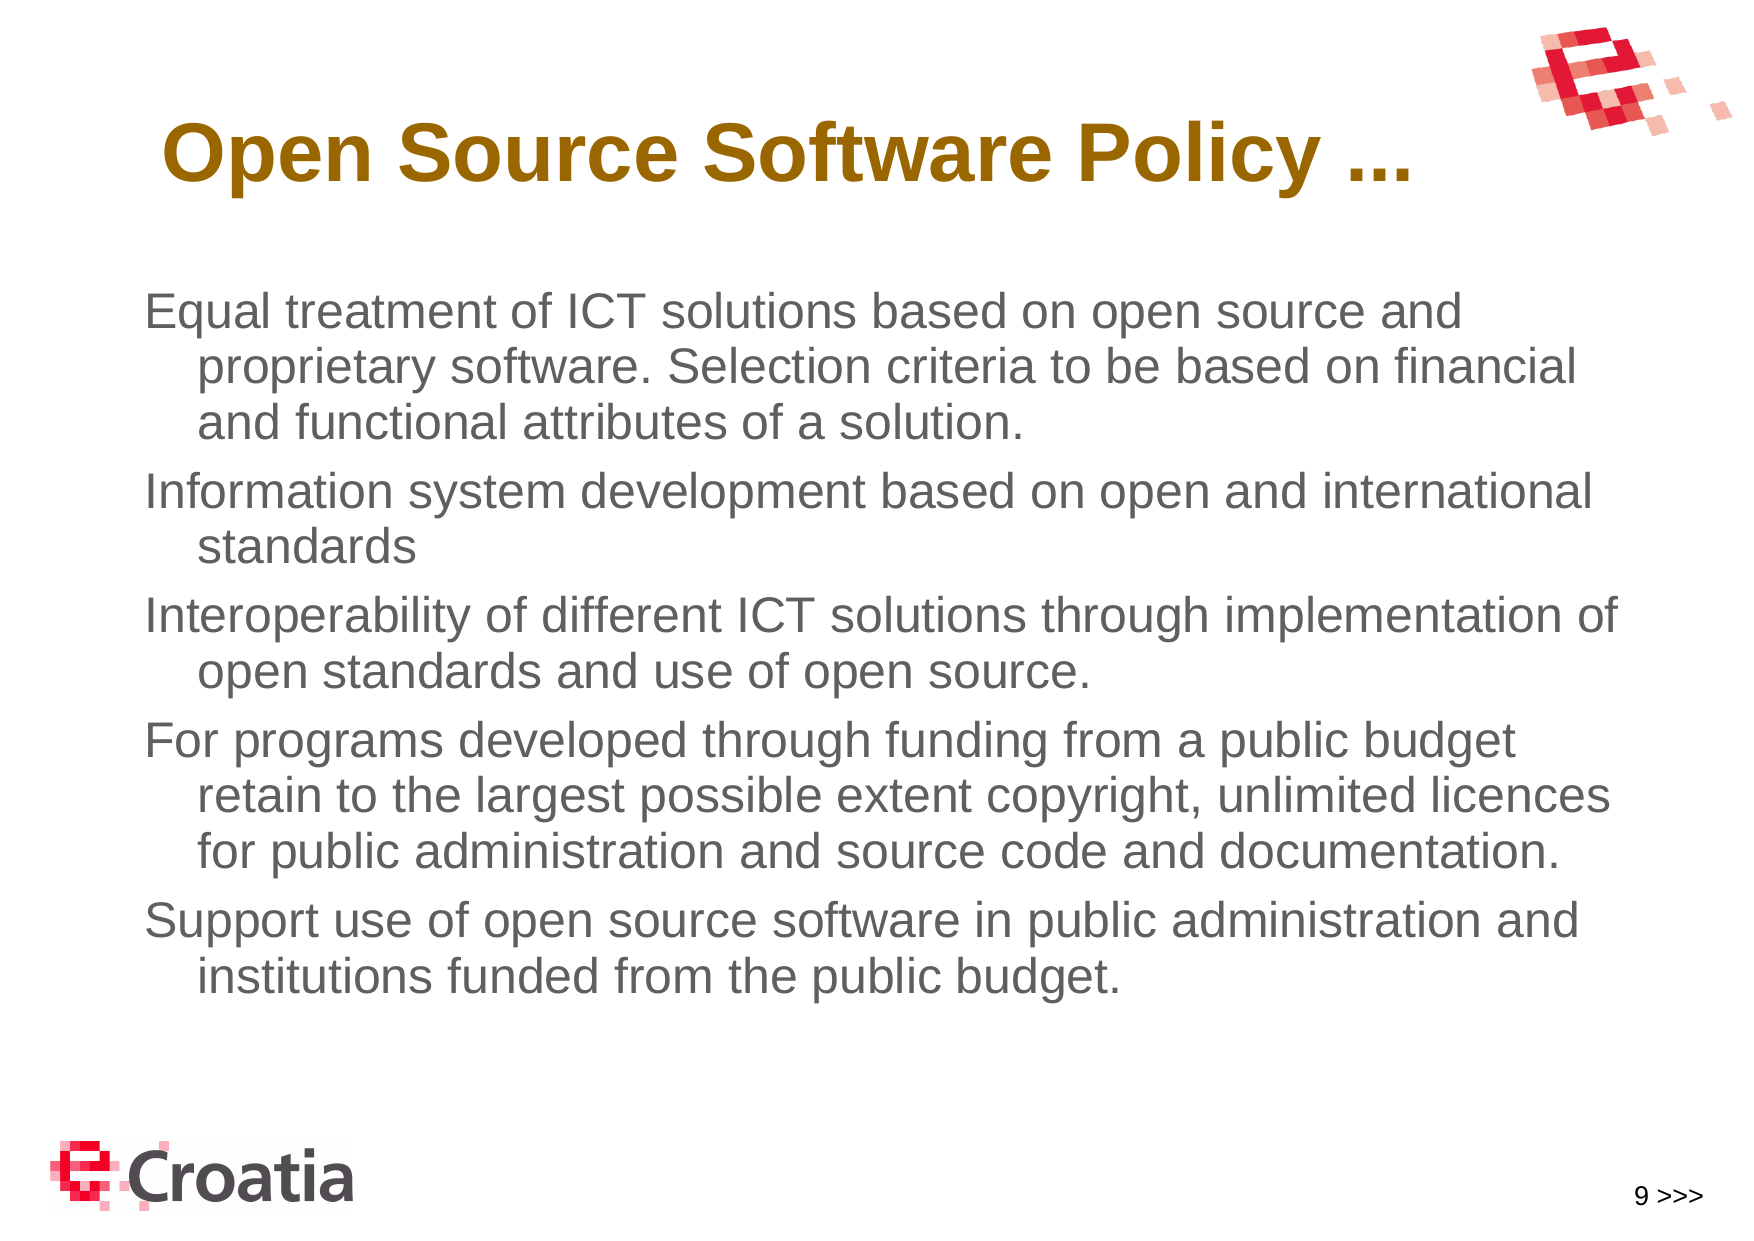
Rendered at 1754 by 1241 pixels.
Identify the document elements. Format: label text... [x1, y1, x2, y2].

title Open Source Software Policy ... [147, 21, 1477, 207]
picture [50, 1141, 353, 1211]
list Equal treatment of ICT solutions based on open source and proprietary software. Selection criteria to be based on financial and functional attributes of a solution. Information system development based on open and international standards Interoperability of different ICT solutions through implementation of open standards and use of open source. For programs developed through funding from a public budget retain to the largest possible extent copyright, unlimited licences for public administration and source code and documentation. Support use of open source software in public administration and institutions funded from the public budget. [129, 275, 1654, 1123]
picture [1526, 23, 1736, 140]
